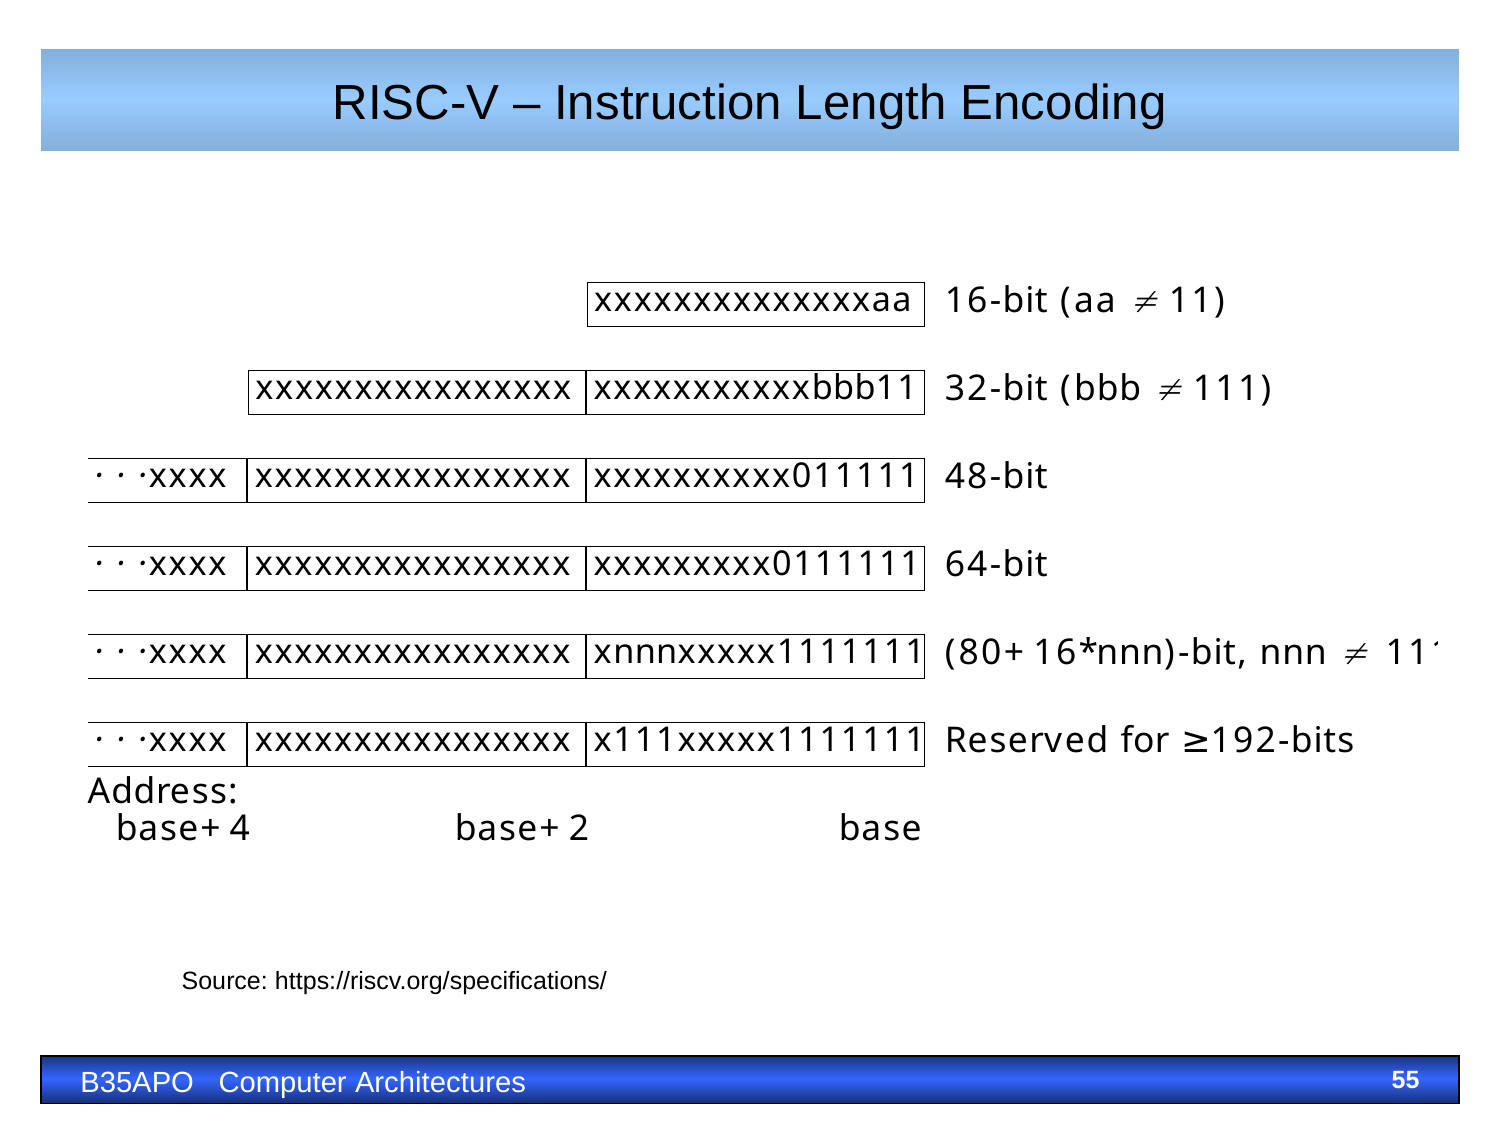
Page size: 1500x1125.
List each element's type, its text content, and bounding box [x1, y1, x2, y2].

title RISC-V – Instruction Length Encoding [41, 49, 1459, 151]
chart [63, 266, 1438, 860]
text_box Source: https://riscv.org/specifications/ [166, 959, 623, 1002]
